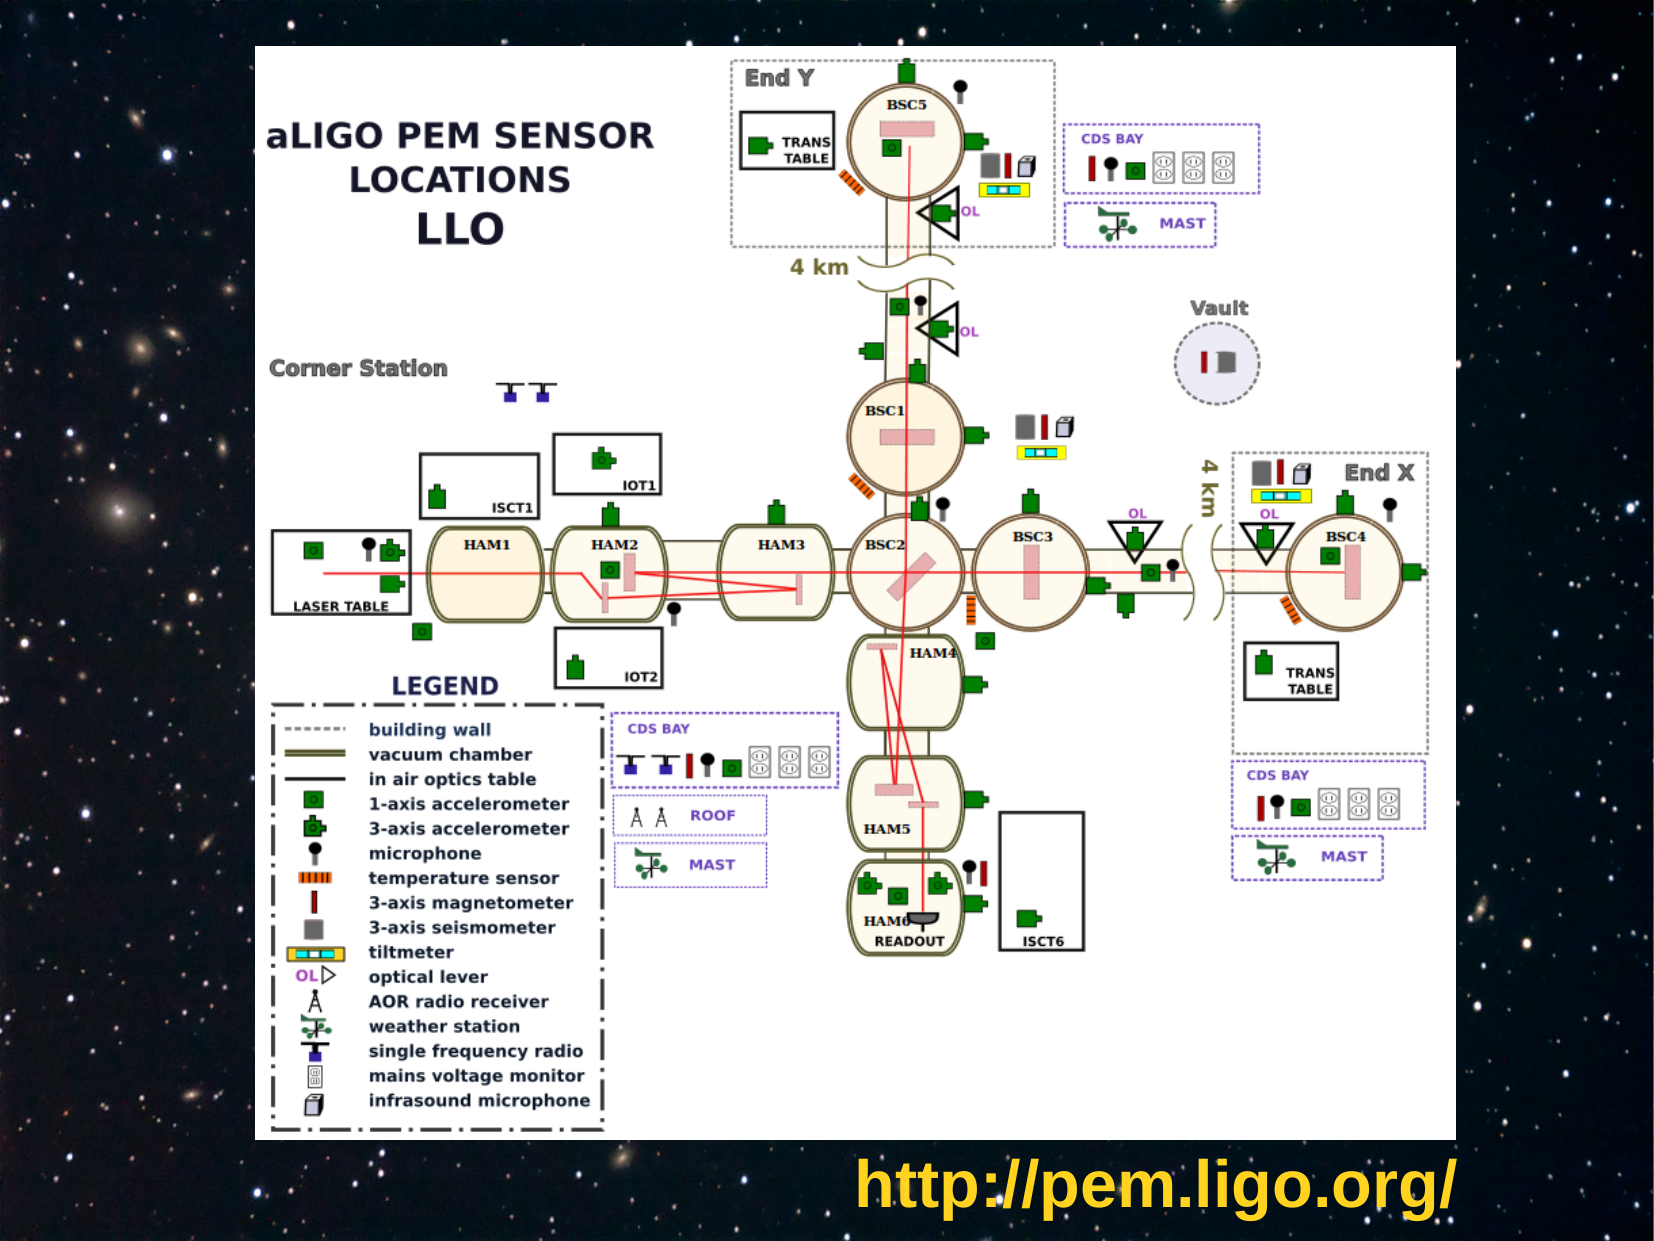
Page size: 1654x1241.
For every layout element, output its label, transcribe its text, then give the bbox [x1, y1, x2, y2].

picture [0, 0, 1654, 1241]
text_box http://pem.ligo.org/ [840, 1140, 1516, 1230]
